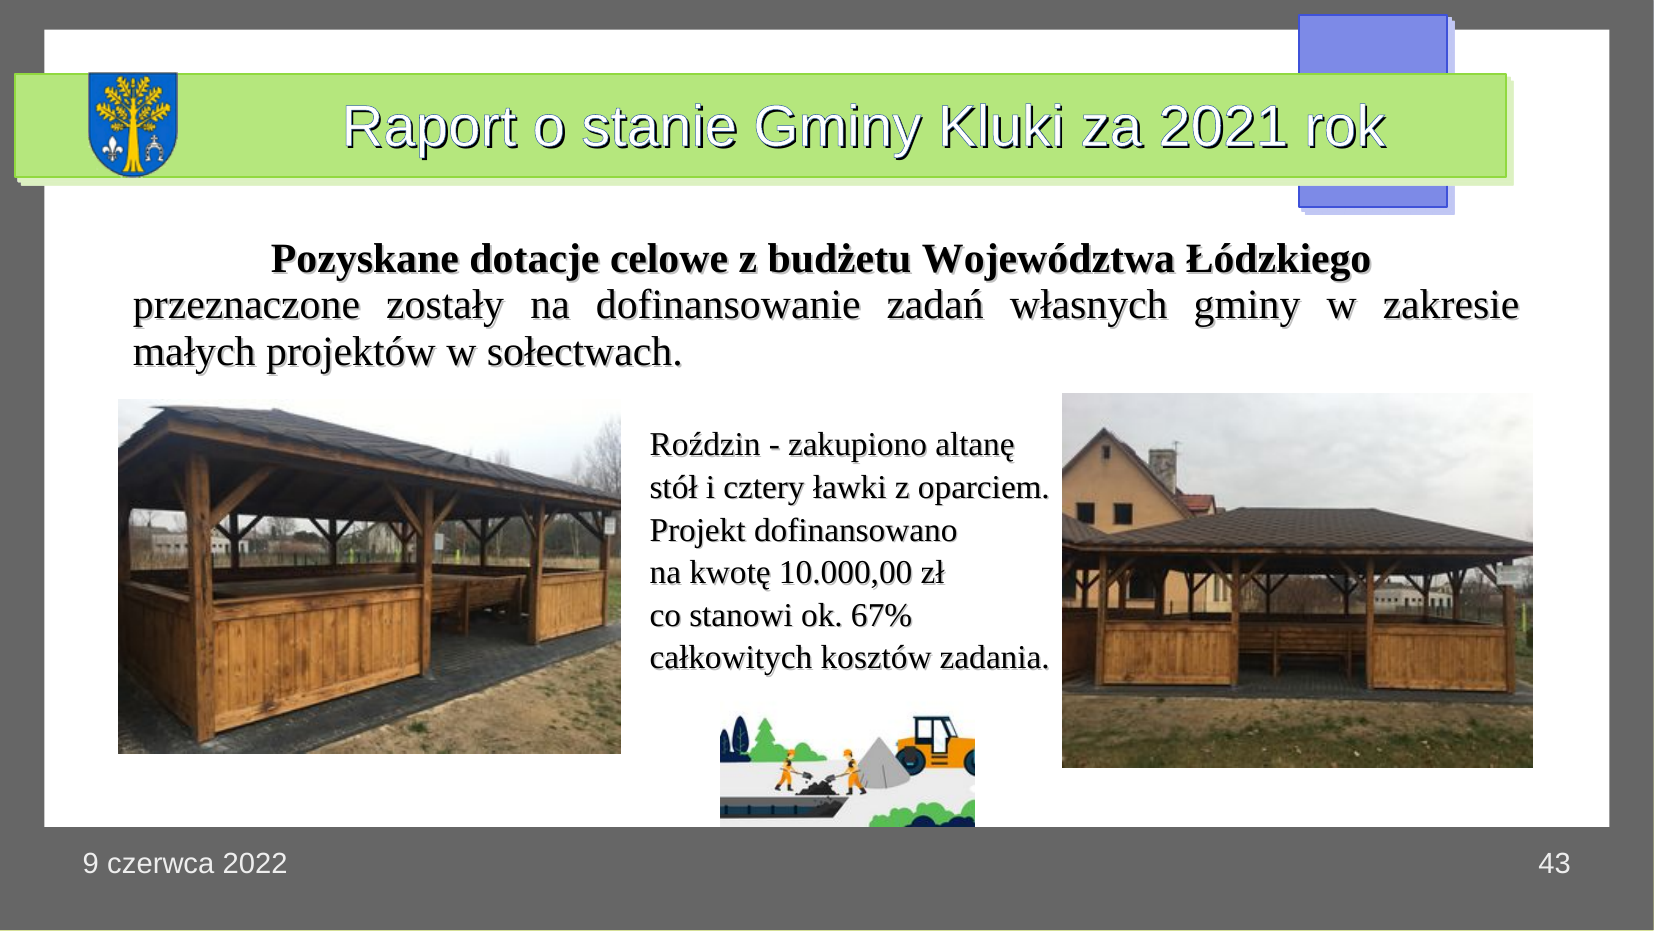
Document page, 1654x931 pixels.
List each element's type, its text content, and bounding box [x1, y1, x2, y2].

text_box Pozyskane dotacje celowe z budżetu Województwa Łódzkiego przeznaczone zostały na dofinansowanie zadań własnych gminy w zakresie małych projektów w sołectwach. Roździn - zakupiono altanę stół i cztery ławki z oparciem. Projekt dofinansowano na kwotę 10.000,00 zł co stanowi ok. 67% całkowitych kosztów zadania. [118, 236, 1536, 768]
title Raport o stanie Gminy Kluki za 2021 rok [236, 73, 1654, 178]
picture [118, 399, 621, 754]
picture [88, 72, 178, 178]
picture [1062, 393, 1533, 768]
picture [720, 768, 975, 827]
